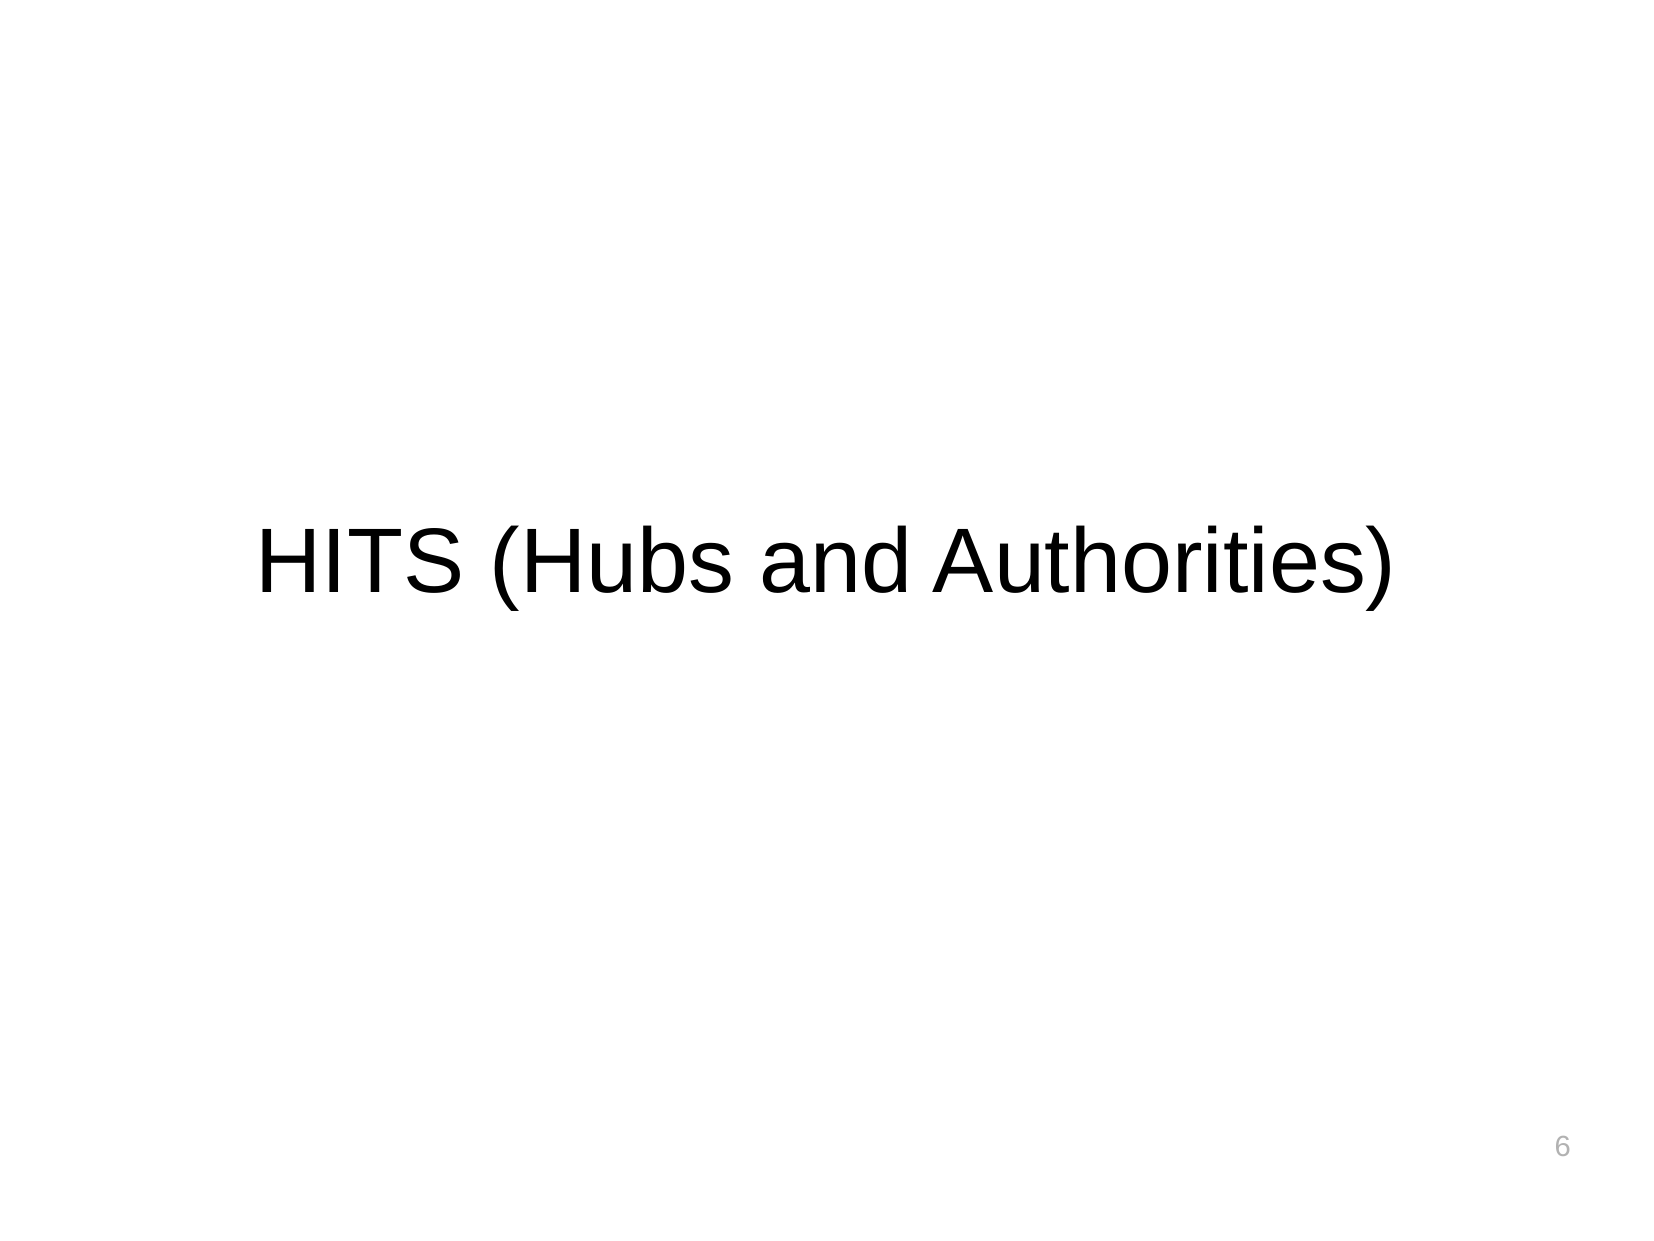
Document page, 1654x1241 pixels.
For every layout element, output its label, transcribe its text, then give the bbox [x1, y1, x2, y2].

title HITS (Hubs and Authorities) [82, 456, 1571, 664]
